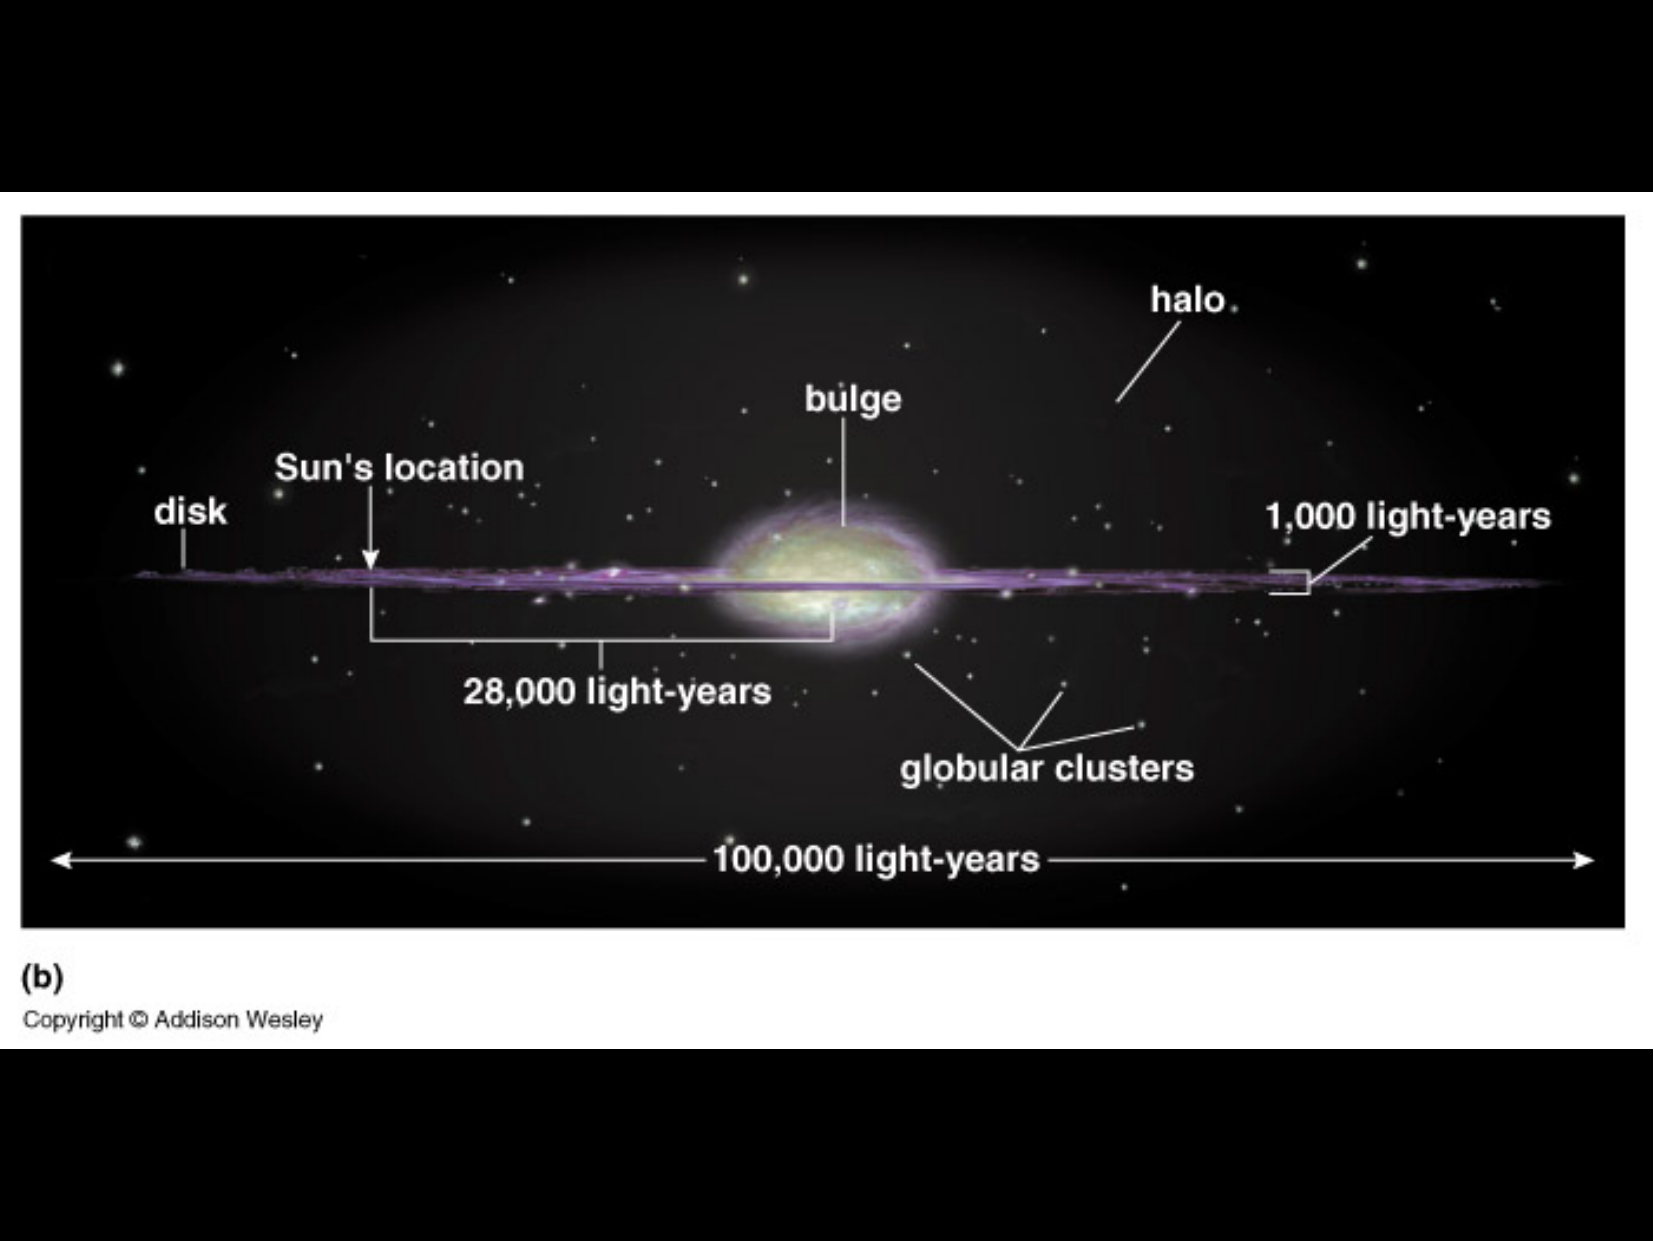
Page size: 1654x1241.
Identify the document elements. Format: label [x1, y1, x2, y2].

picture [0, 192, 1653, 1049]
